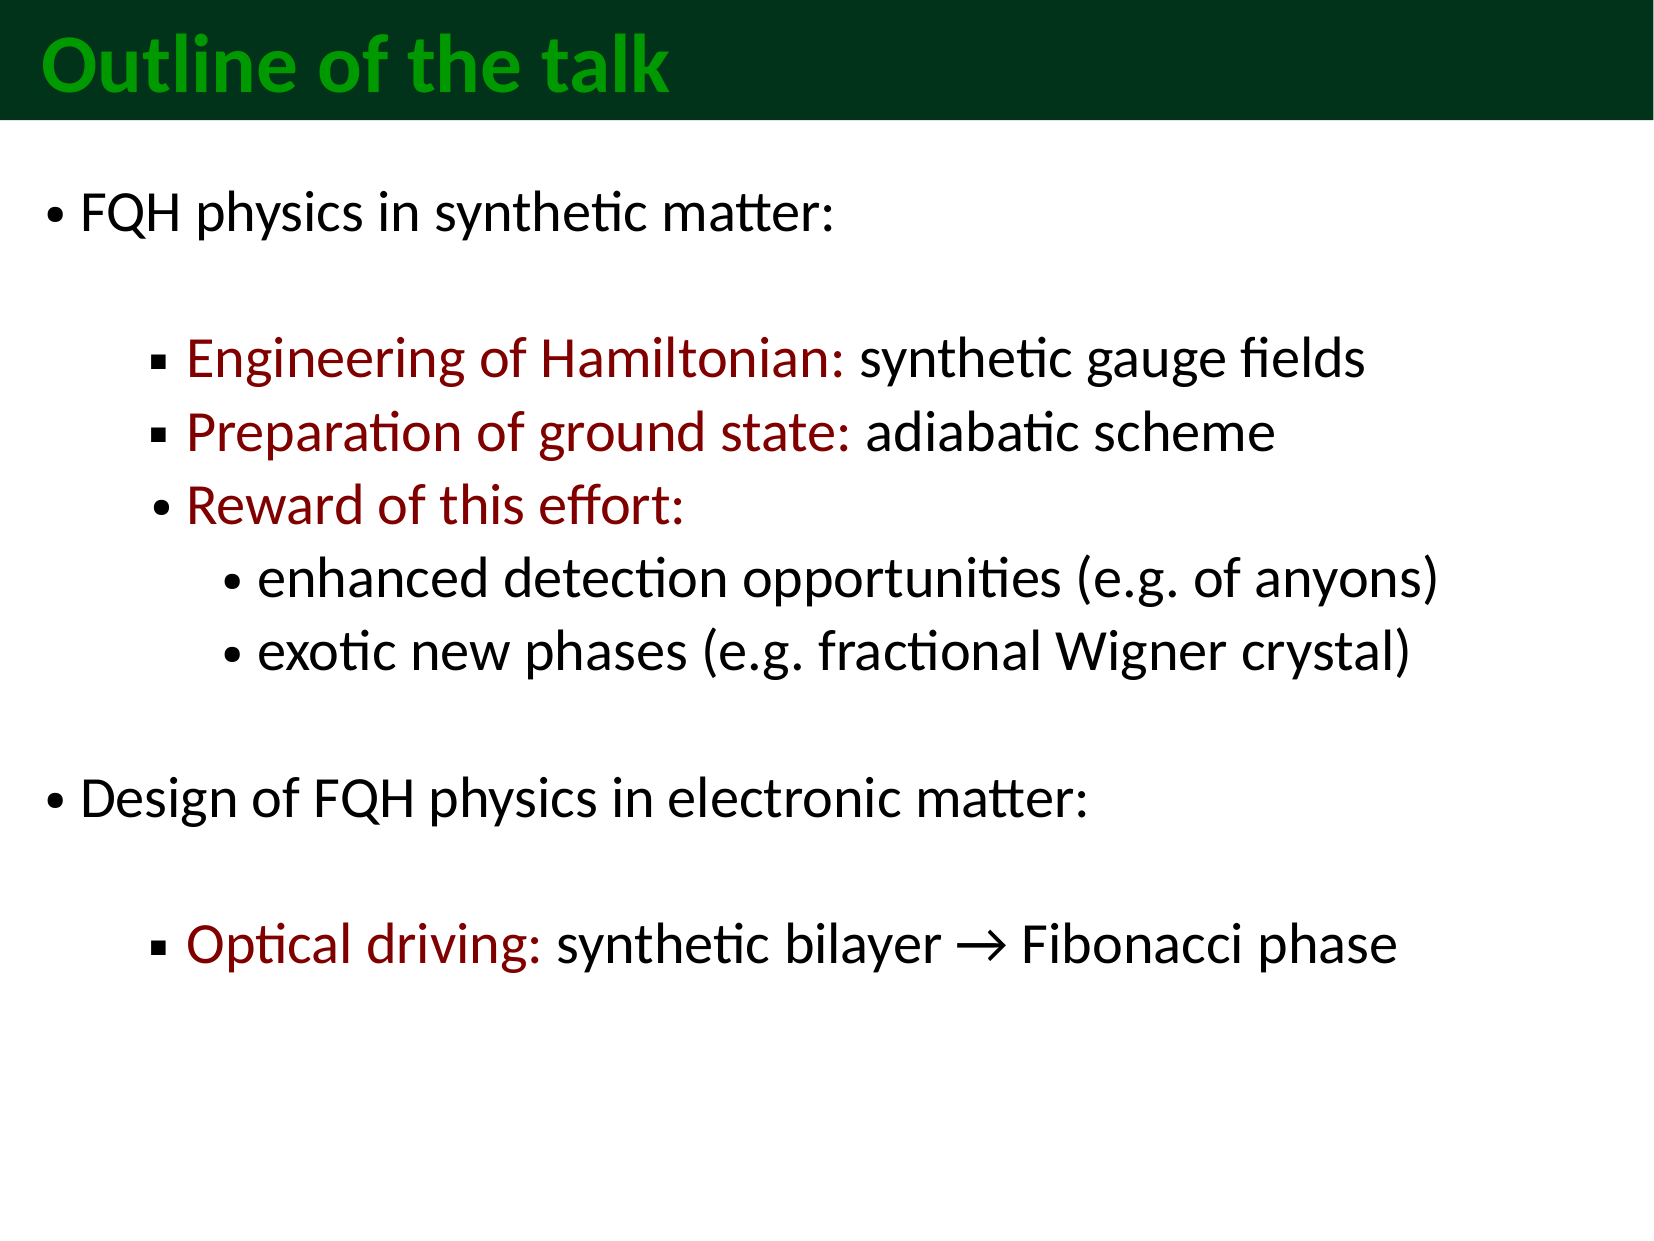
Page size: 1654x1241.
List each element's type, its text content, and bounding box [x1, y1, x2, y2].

text_box Outline of the talk [26, 1, 1515, 126]
picture [1154, 369, 1654, 811]
text_box FQH physics in synthetic matter: Engineering of Hamiltonian: synthetic gauge fields Preparation of ground state: adiabatic scheme Reward of this effort: enhanced detection opportunities (e.g. of anyons) exotic new phases (e.g. fractional Wigner crystal) Design of FQH physics in electronic matter: Optical driving: synthetic bilayer → Fibonacci phase [30, 180, 1654, 986]
